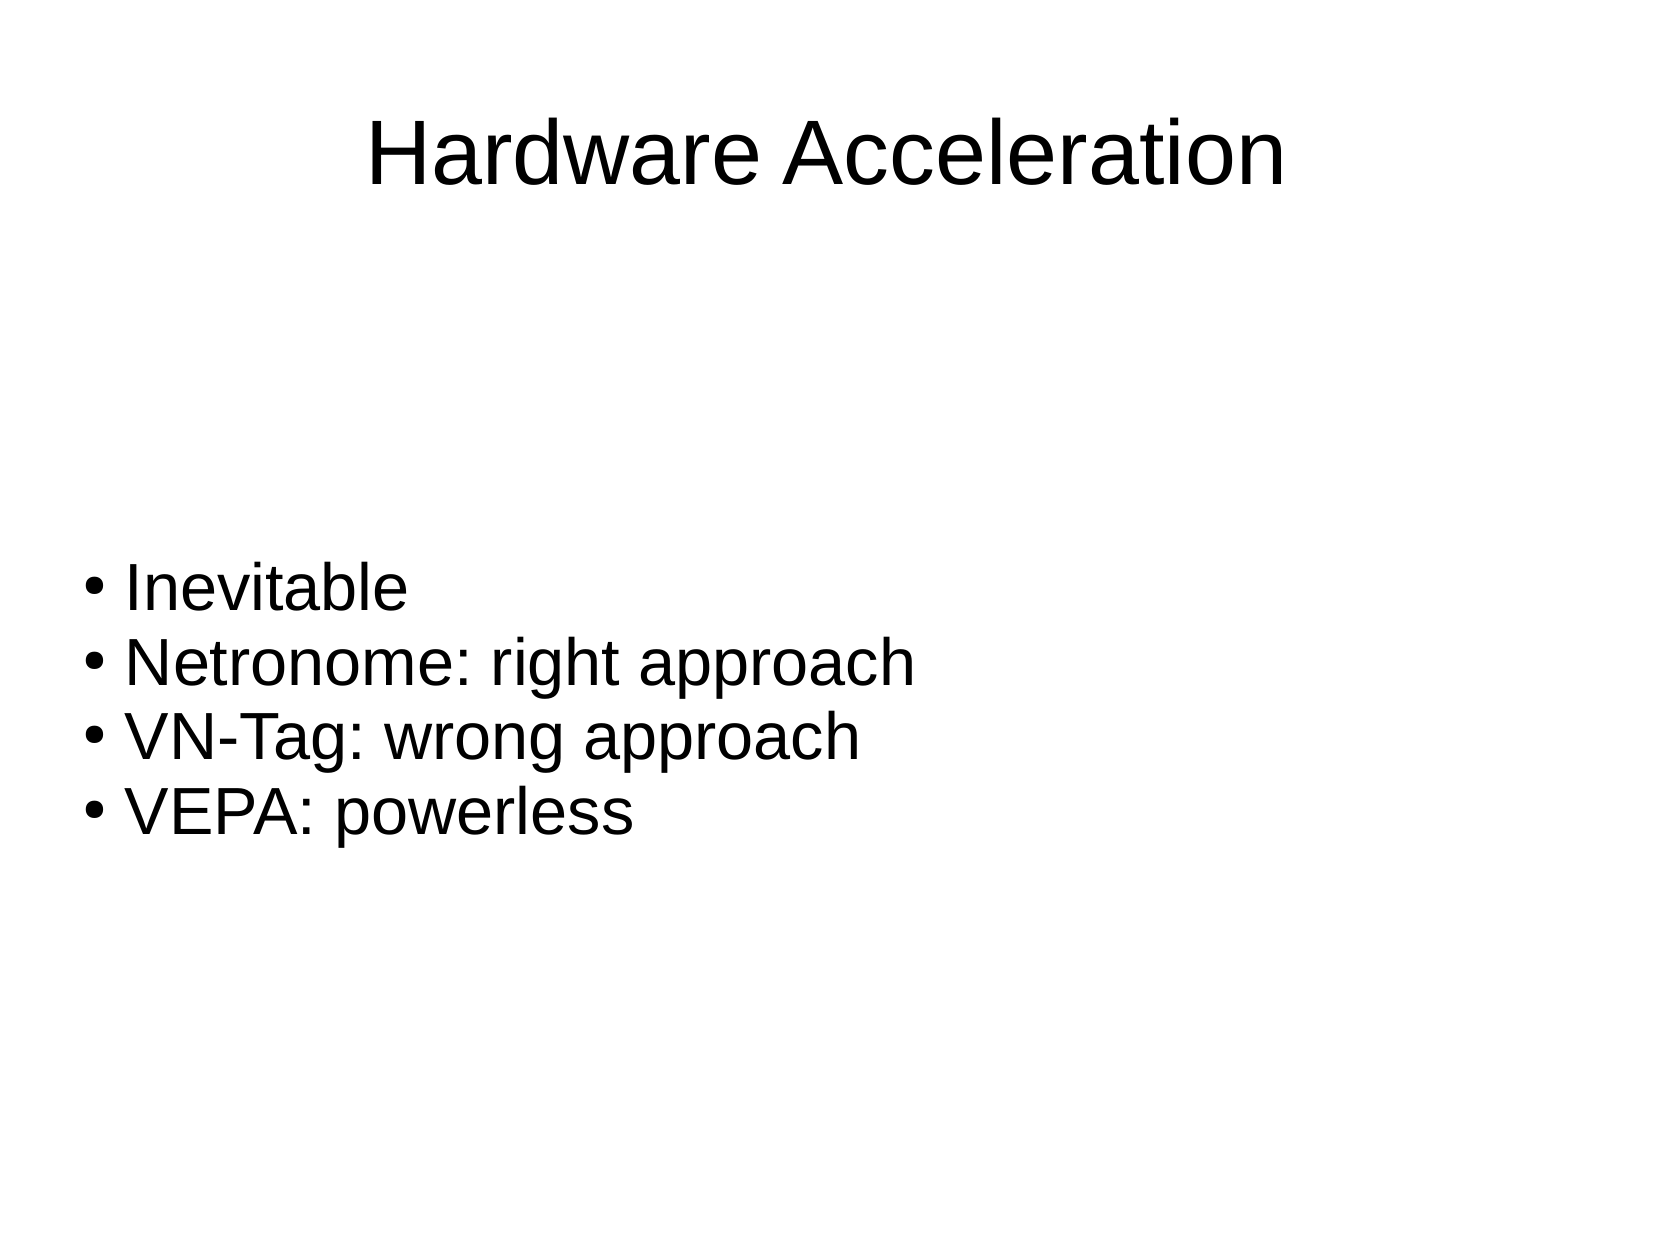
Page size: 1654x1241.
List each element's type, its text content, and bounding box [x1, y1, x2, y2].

subtitle Inevitable Netronome: right approach VN-Tag: wrong approach VEPA: powerless [82, 297, 1571, 1102]
title Hardware Acceleration [82, 56, 1571, 250]
